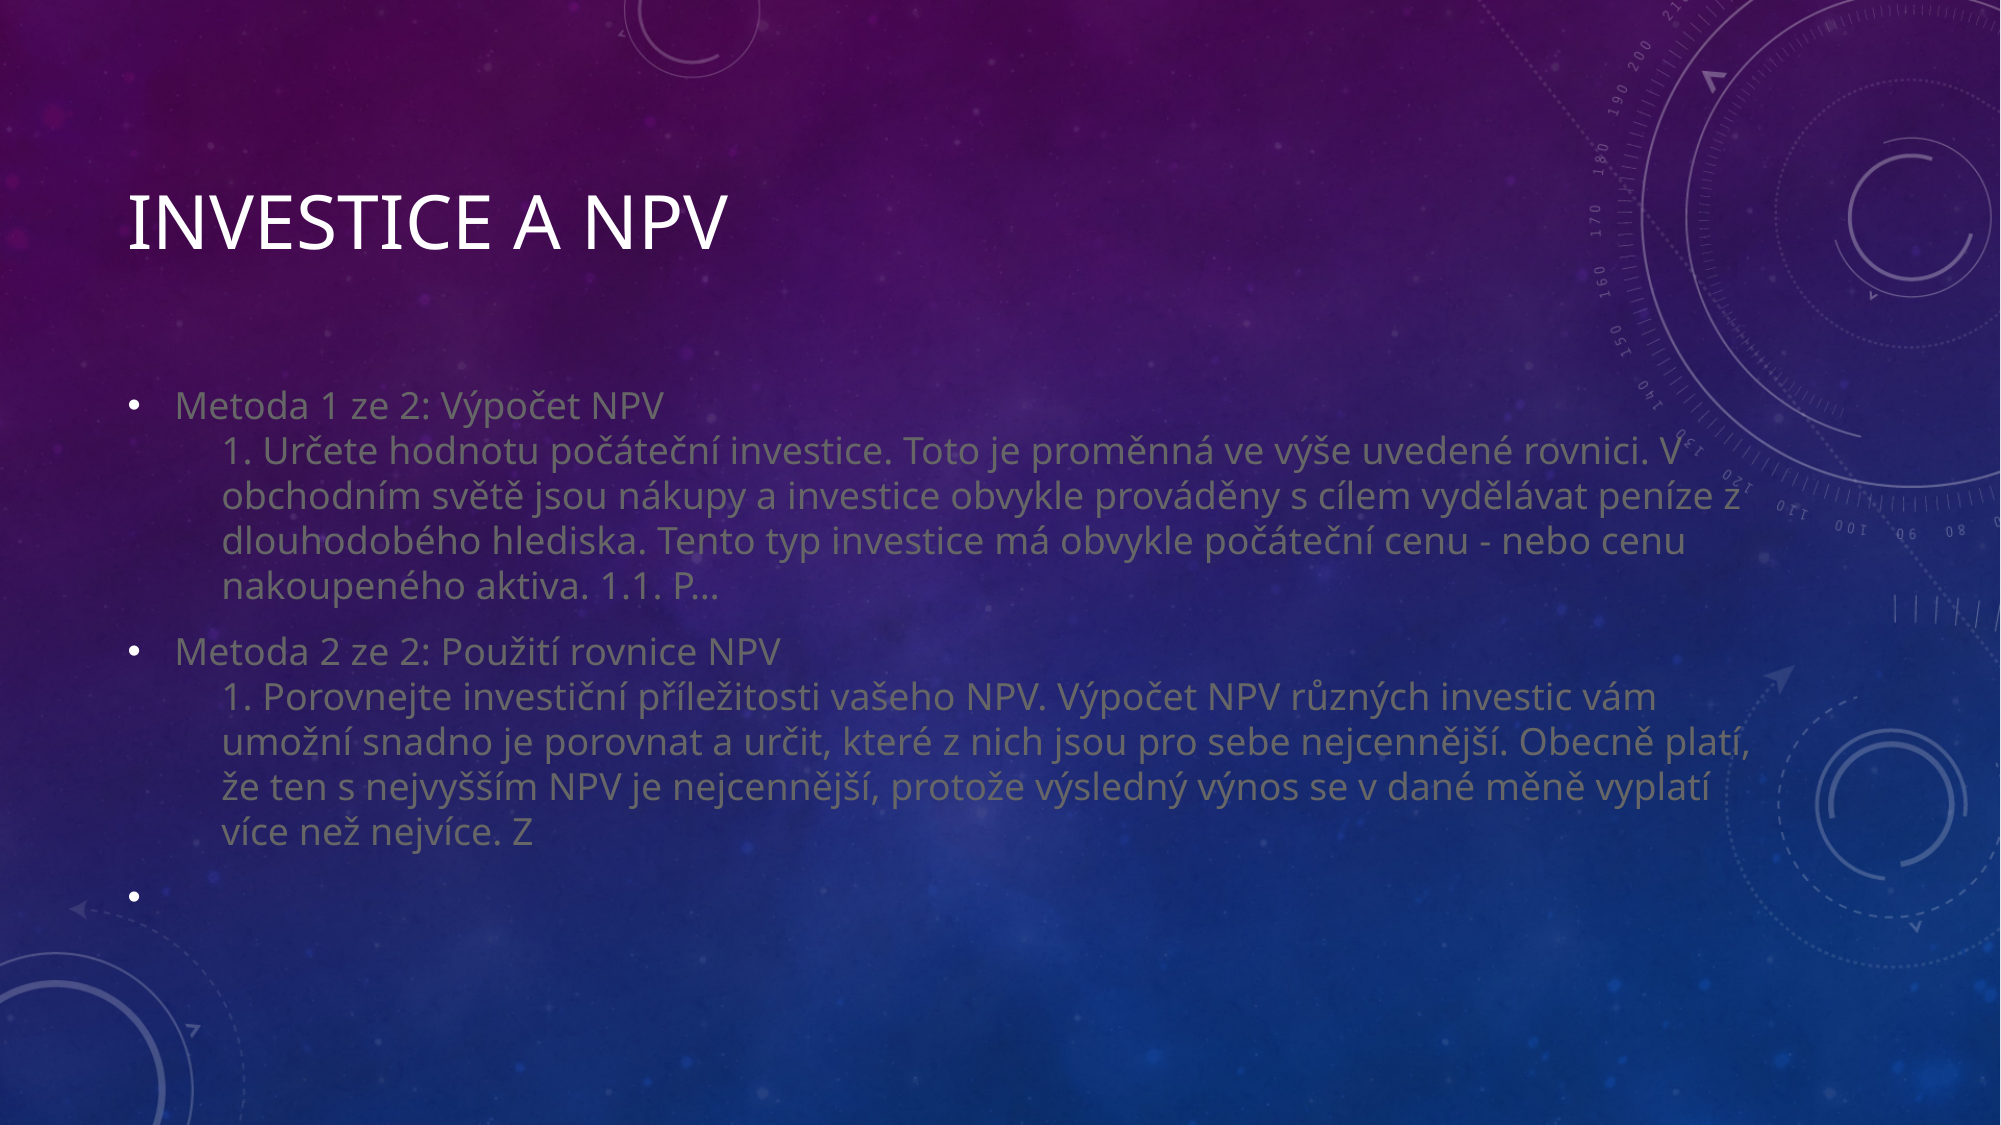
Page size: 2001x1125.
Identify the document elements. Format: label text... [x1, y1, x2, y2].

list Metoda 1 ze 2: Výpočet NPV 1. Určete hodnotu počáteční investice. Toto je proměnná ve výše uvedené rovnici. V obchodním světě jsou nákupy a investice obvykle prováděny s cílem vydělávat peníze z dlouhodobého hlediska. Tento typ investice má obvykle počáteční cenu - nebo cenu nakoupeného aktiva. 1.1. P… Metoda 2 ze 2: Použití rovnice NPV 1. Porovnejte investiční příležitosti vašeho NPV. Výpočet NPV různých investic vám umožní snadno je porovnat a určit, které z nich jsou pro sebe nejcennější. Obecně platí, že ten s nejvyšším NPV je nejcennější, protože výsledný výnos se v dané měně vyplatí více než nejvíce. Z [112, 351, 1775, 950]
title INVESTICE A NPV [112, 99, 1775, 339]
